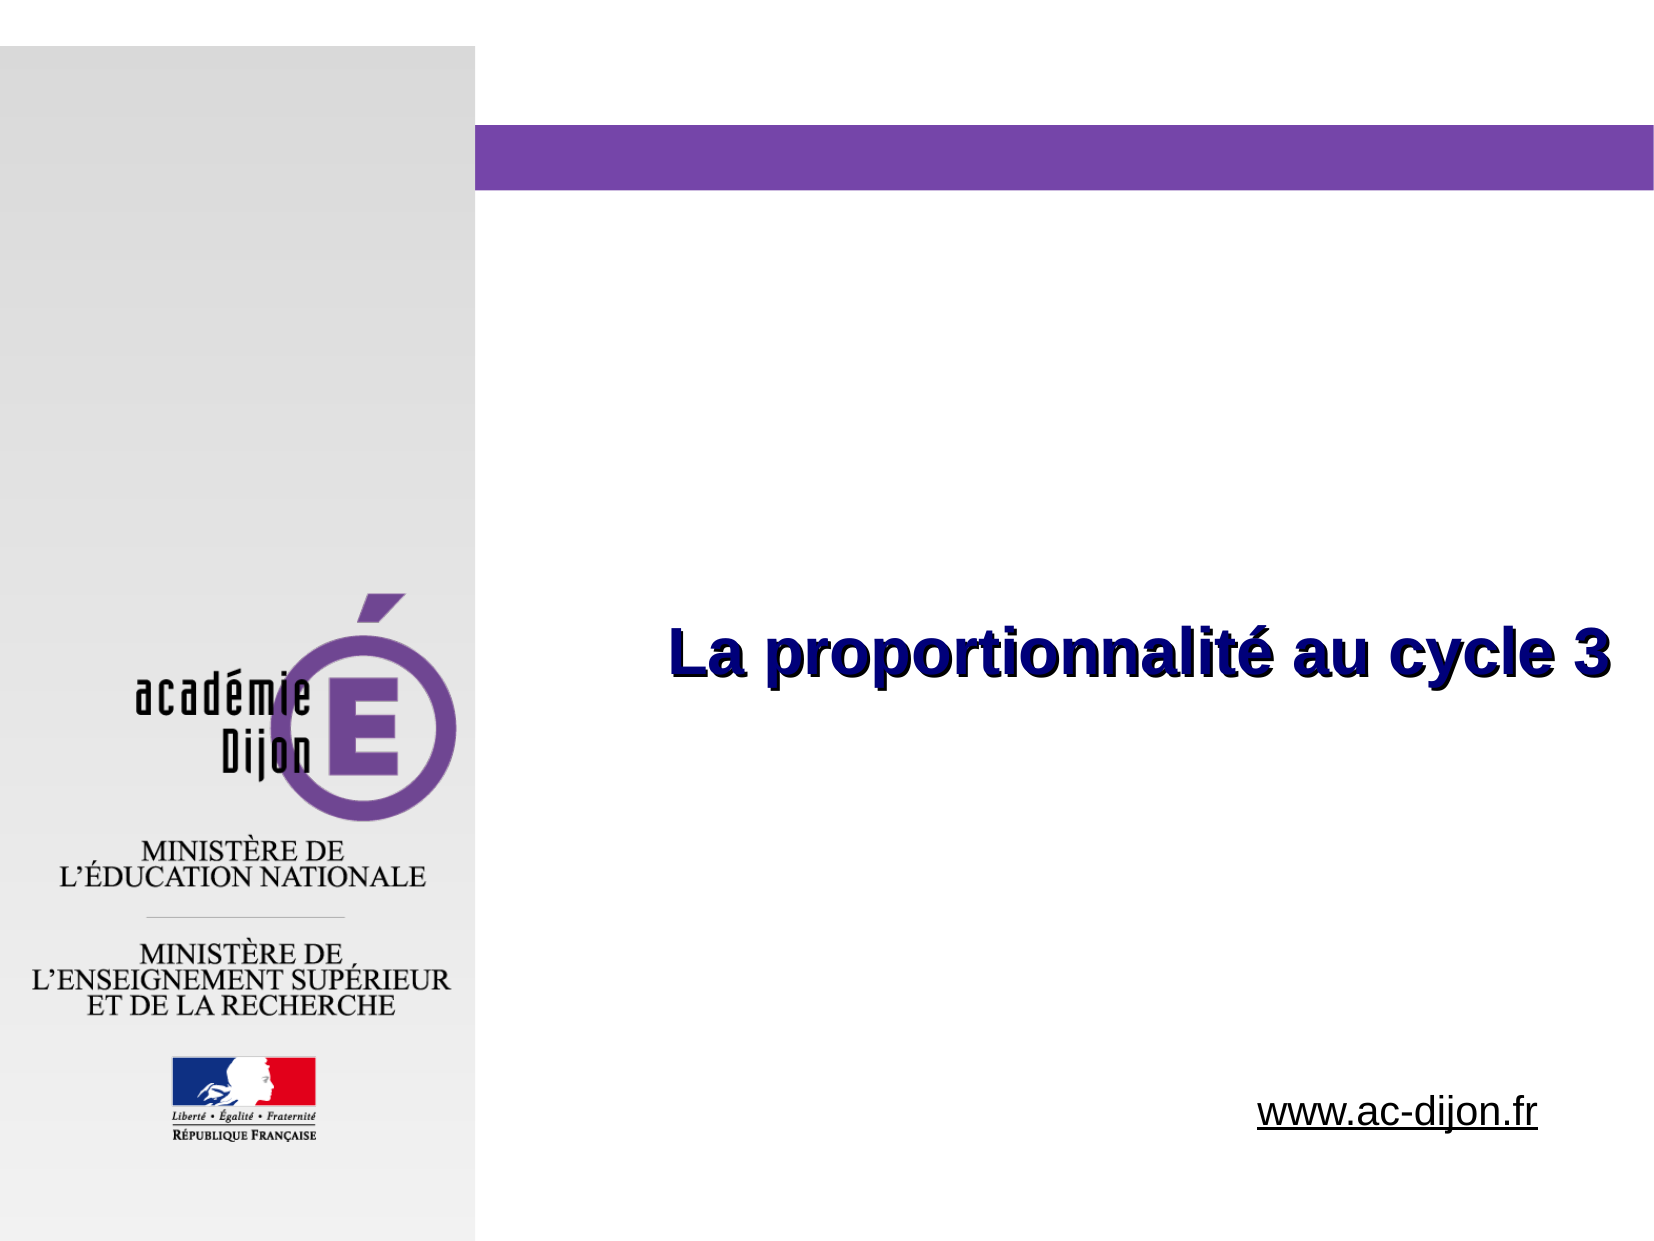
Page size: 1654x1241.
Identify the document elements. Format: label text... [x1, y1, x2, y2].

text_box La proportionnalité au cycle 3 [650, 520, 1628, 868]
picture [32, 593, 457, 1142]
title [396, 49, 1571, 257]
